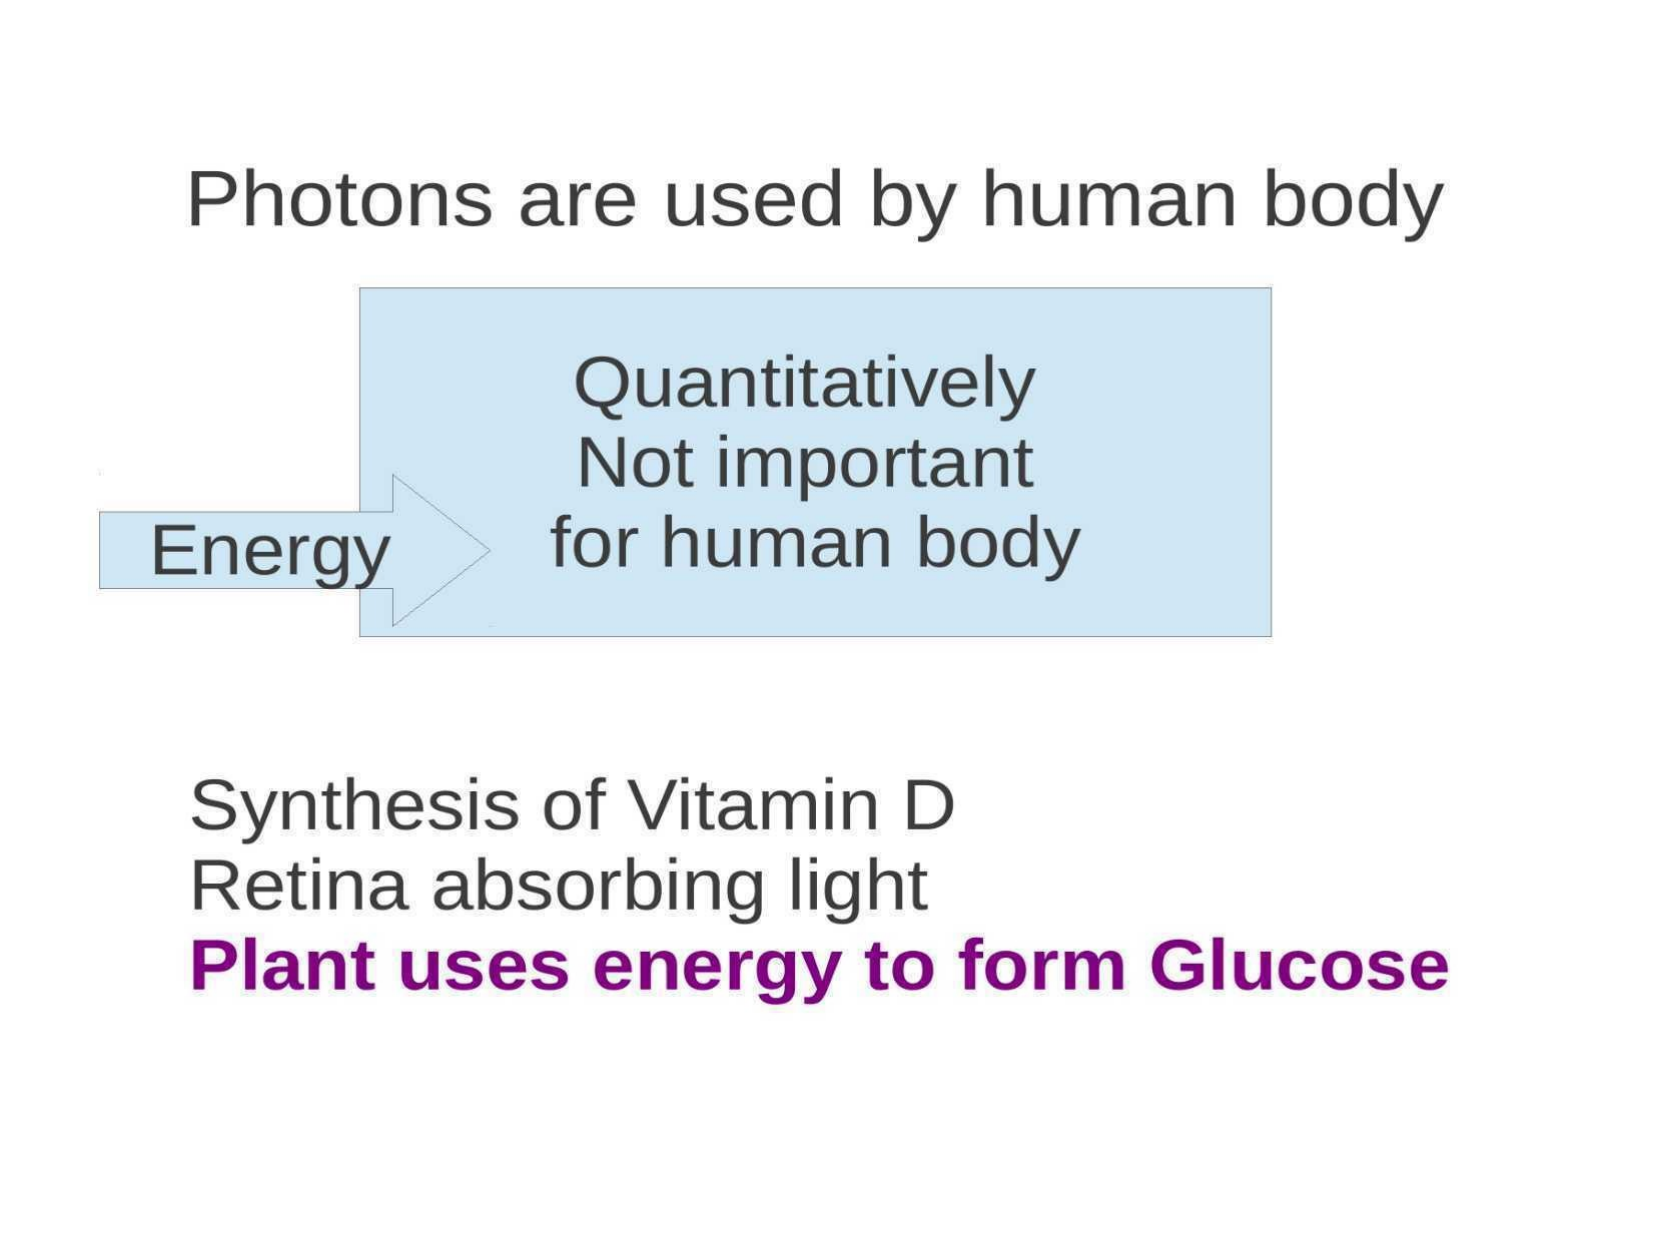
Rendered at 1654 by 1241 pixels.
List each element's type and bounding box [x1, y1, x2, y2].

picture [56, 67, 1577, 1135]
